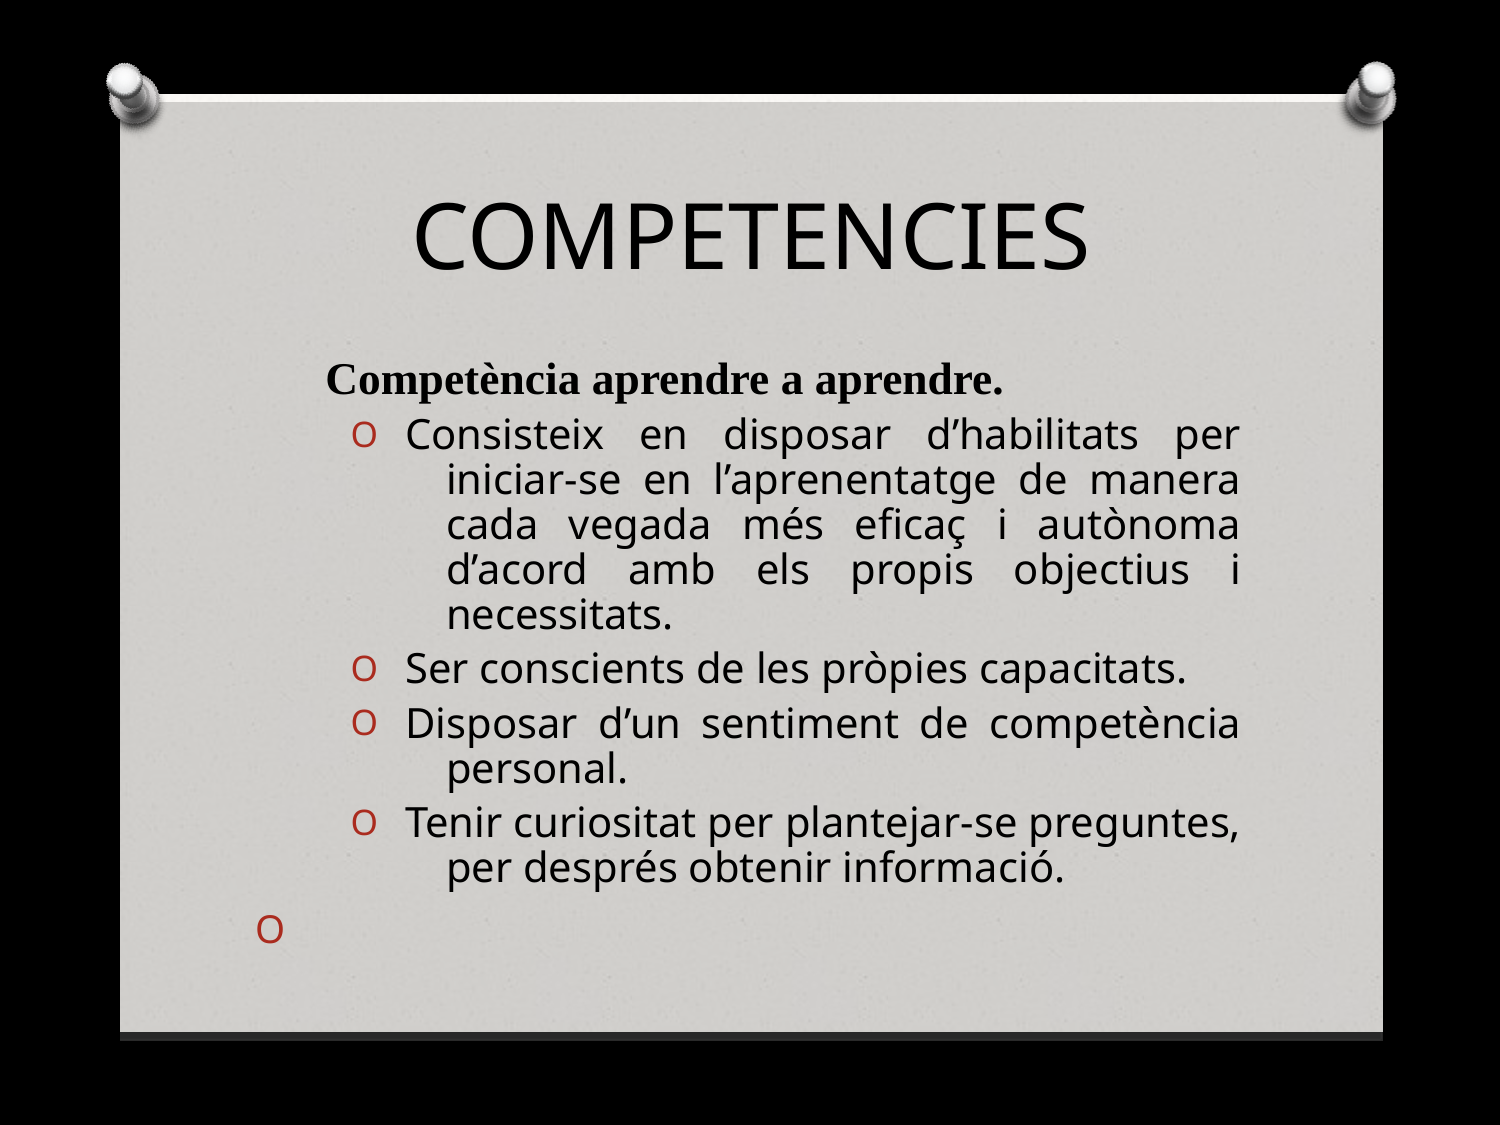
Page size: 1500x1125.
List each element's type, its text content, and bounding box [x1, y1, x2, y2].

title COMPETENCIES [179, 134, 1323, 332]
list Competència aprendre a aprendre. Consisteix en disposar d’habilitats per iniciar-se en l’aprenentatge de manera cada vegada més eficaç i autònoma d’acord amb els propis objectius i necessitats. Ser conscients de les pròpies capacitats. Disposar d’un sentiment de competència personal. Tenir curiositat per plantejar-se preguntes, per després obtenir informació. [240, 347, 1257, 939]
